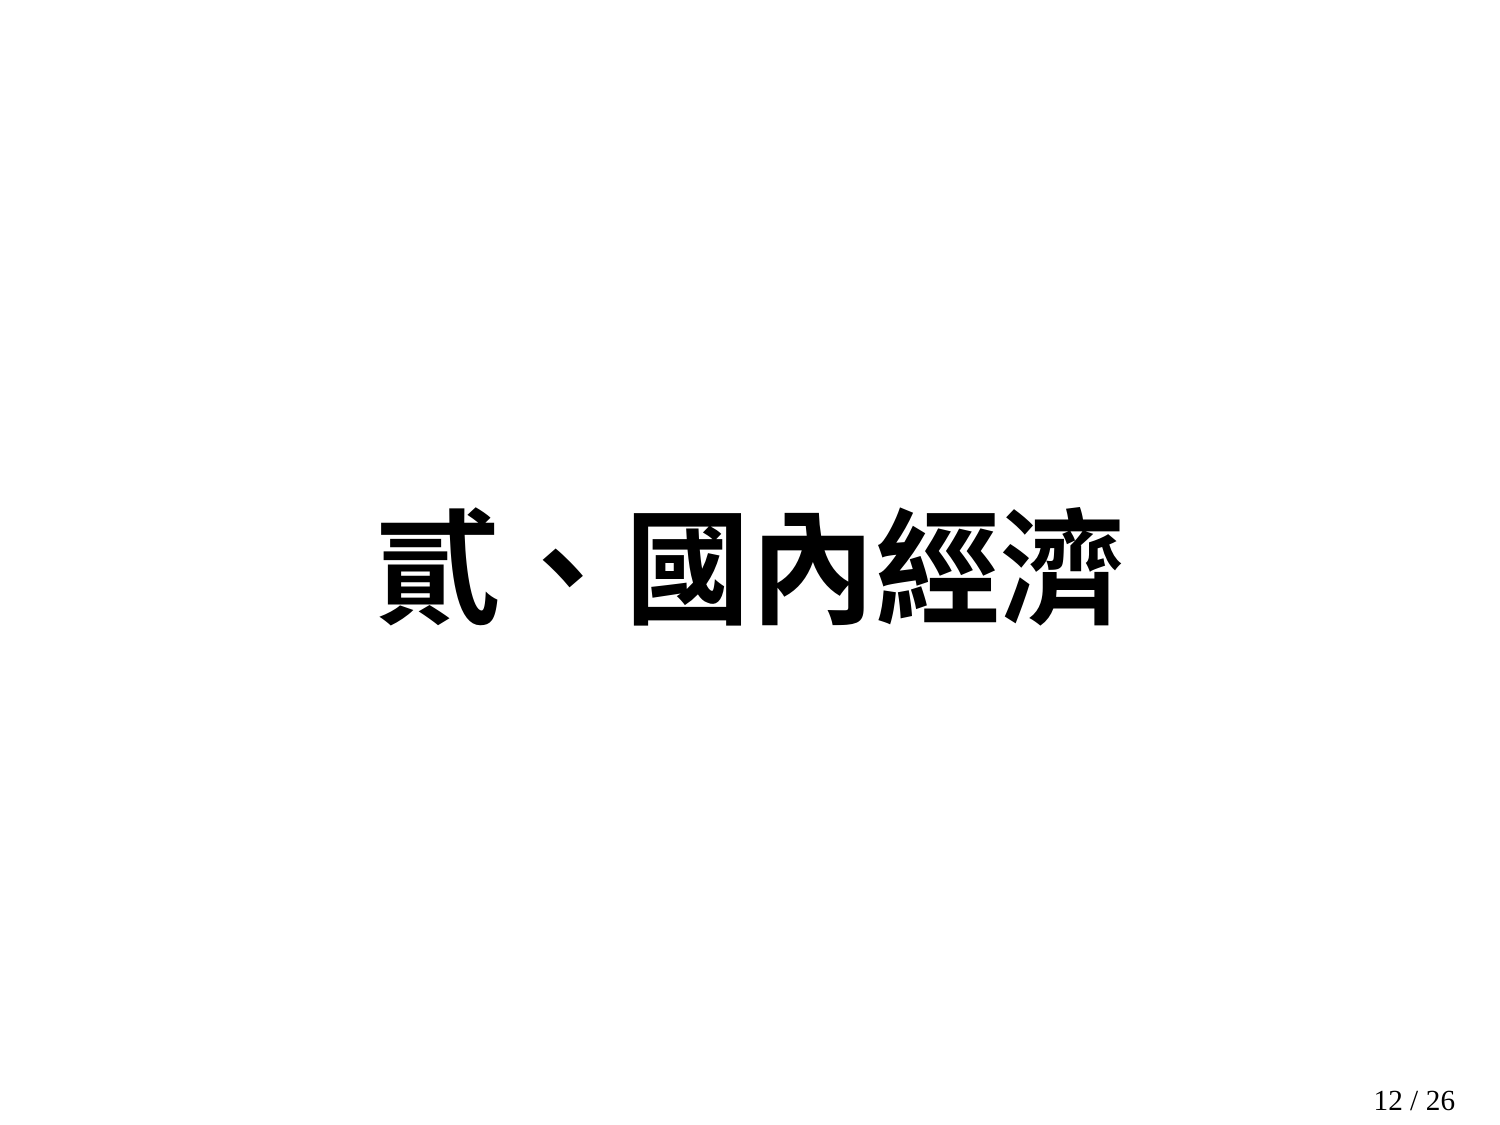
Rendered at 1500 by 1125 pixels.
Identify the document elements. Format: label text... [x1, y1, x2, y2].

text_box 貳、國內經濟 [0, 467, 1500, 662]
